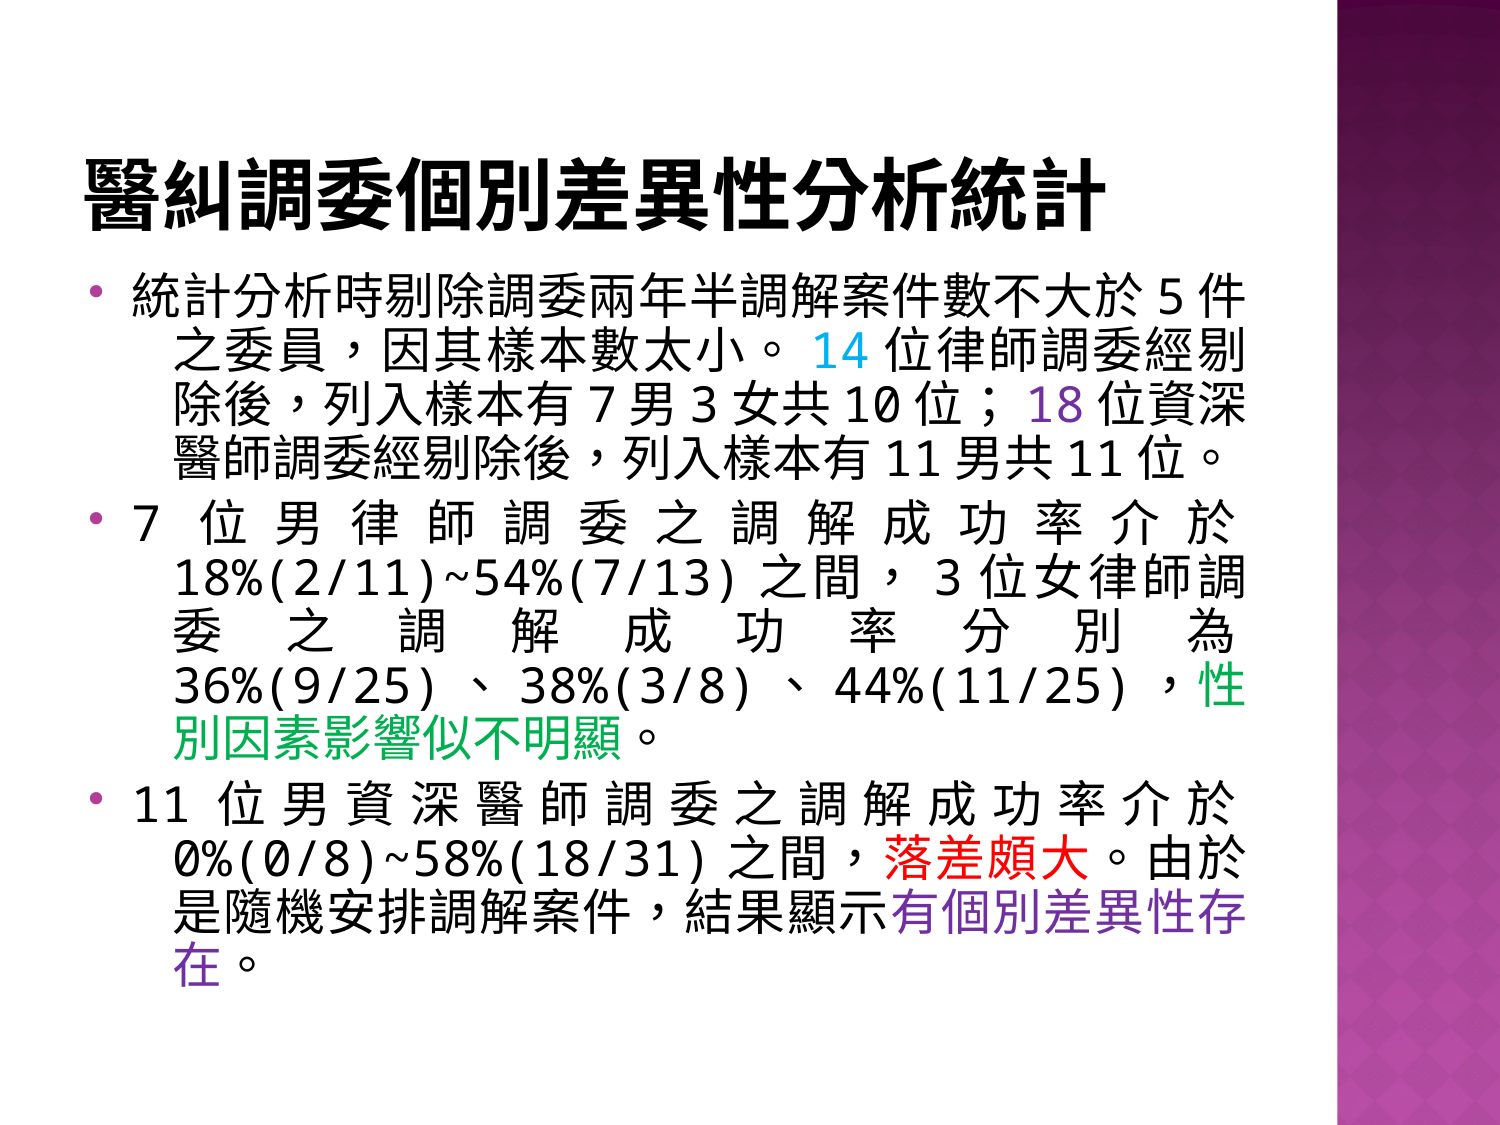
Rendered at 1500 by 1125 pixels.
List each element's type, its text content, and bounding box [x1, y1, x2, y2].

title 醫糾調委個別差異性分析統計 [75, 52, 1263, 240]
list 統計分析時剔除調委兩年半調解案件數不大於5件之委員，因其樣本數太小。14位律師調委經剔除後，列入樣本有7男3女共10位；18位資深醫師調委經剔除後，列入樣本有11男共11位。 7位男律師調委之調解成功率介於18%(2/11)~54%(7/13)之間，3位女律師調委之調解成功率分別為36%(9/25)、38%(3/8)、44%(11/25)，性別因素影響似不明顯。 11位男資深醫師調委之調解成功率介於0%(0/8)~58%(18/31)之間，落差頗大。由於是隨機安排調解案件，結果顯示有個別差異性存在。 [75, 264, 1263, 1060]
